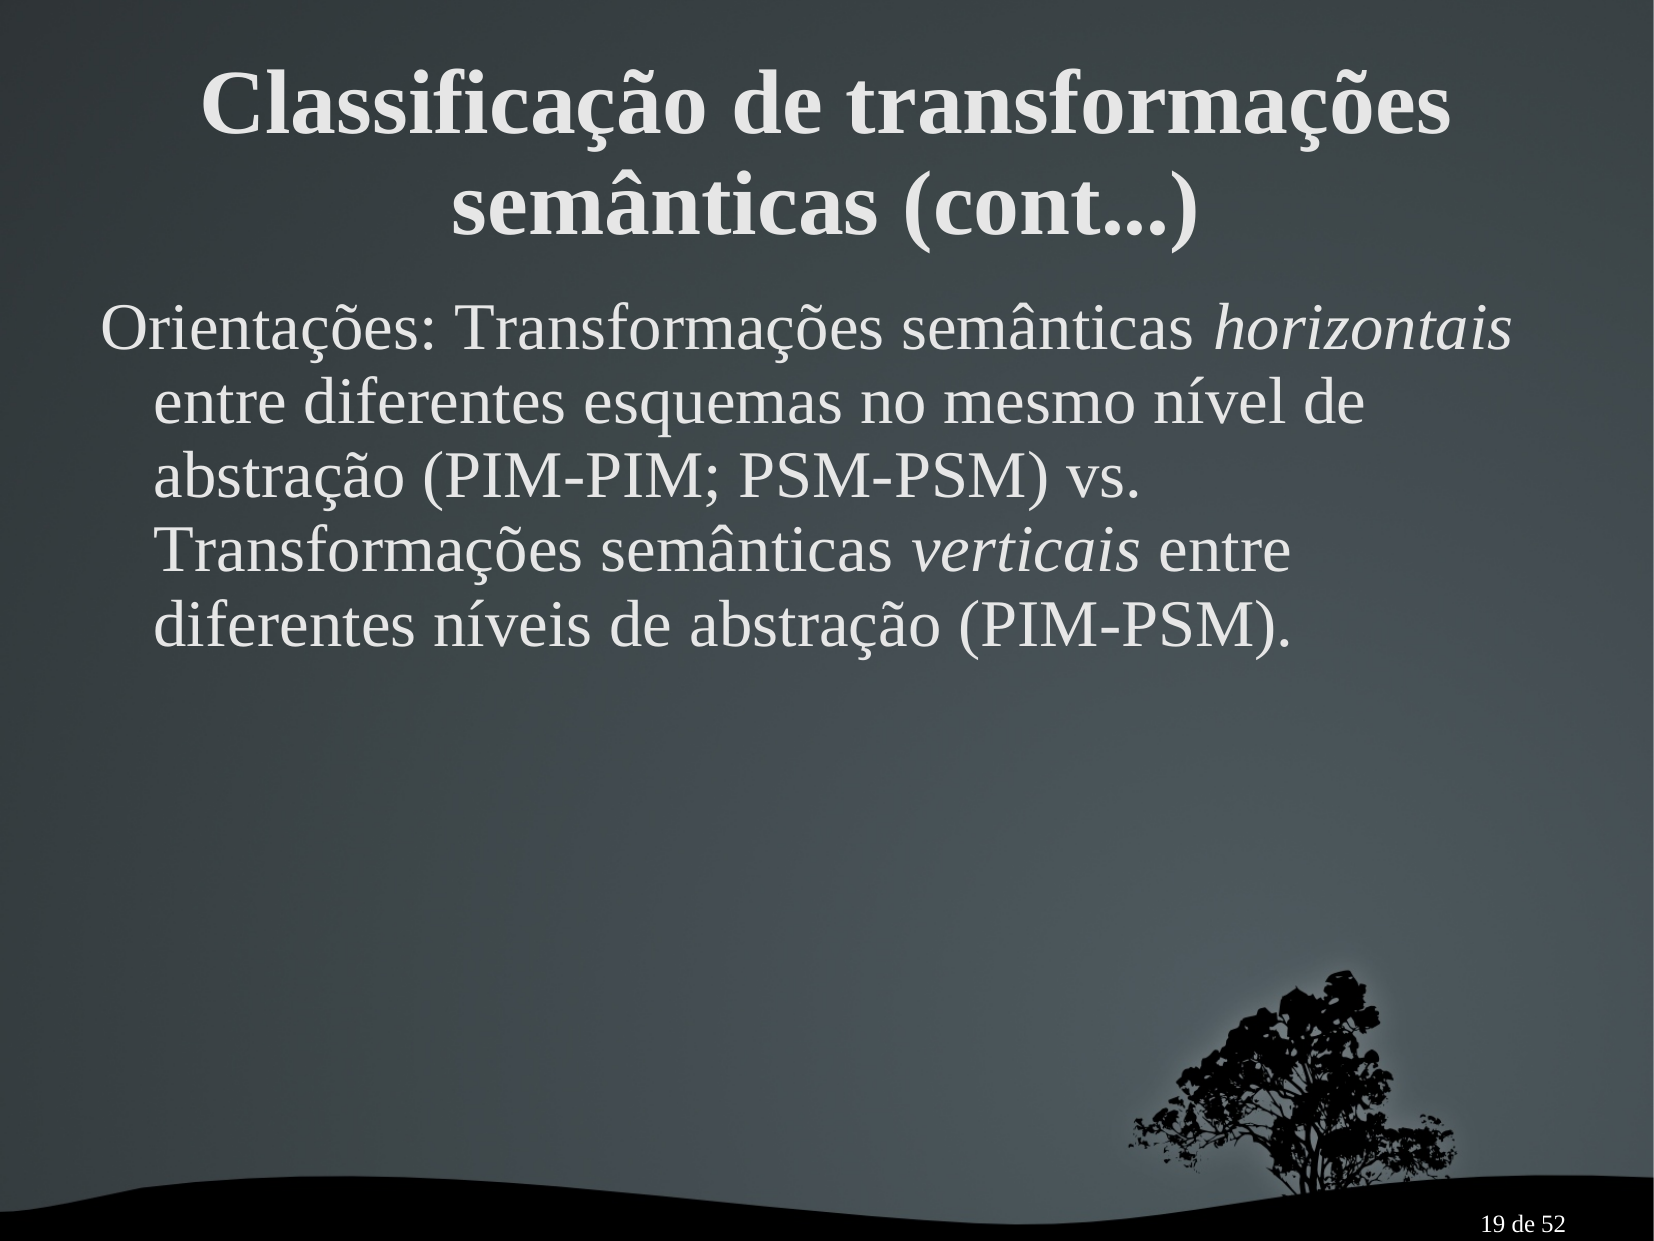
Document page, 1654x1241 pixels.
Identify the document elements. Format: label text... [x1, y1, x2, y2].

picture [0, 0, 1654, 1241]
title Classificação de transformações semânticas (cont...) [82, 33, 1571, 273]
list Orientações: Transformações semânticas horizontais entre diferentes esquemas no mesmo nível de abstração (PIM-PIM; PSM-PSM) vs. Transformações semânticas verticais entre diferentes níveis de abstração (PIM-PSM). [82, 290, 1571, 1109]
